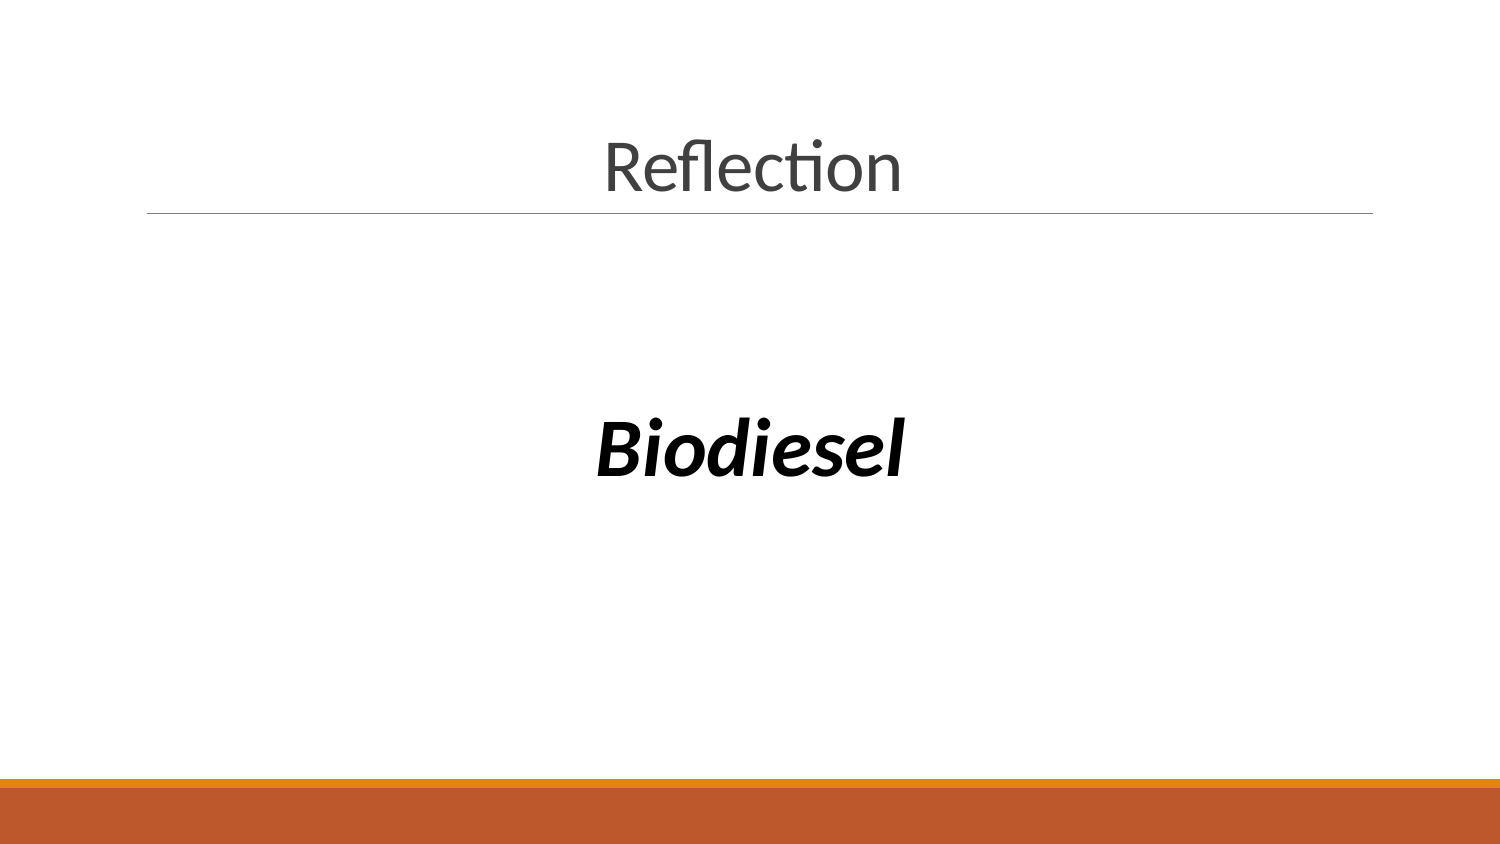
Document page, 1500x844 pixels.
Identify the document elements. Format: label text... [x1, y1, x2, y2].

text_box Biodiesel [108, 385, 1395, 503]
title Reflection [134, 35, 1373, 214]
